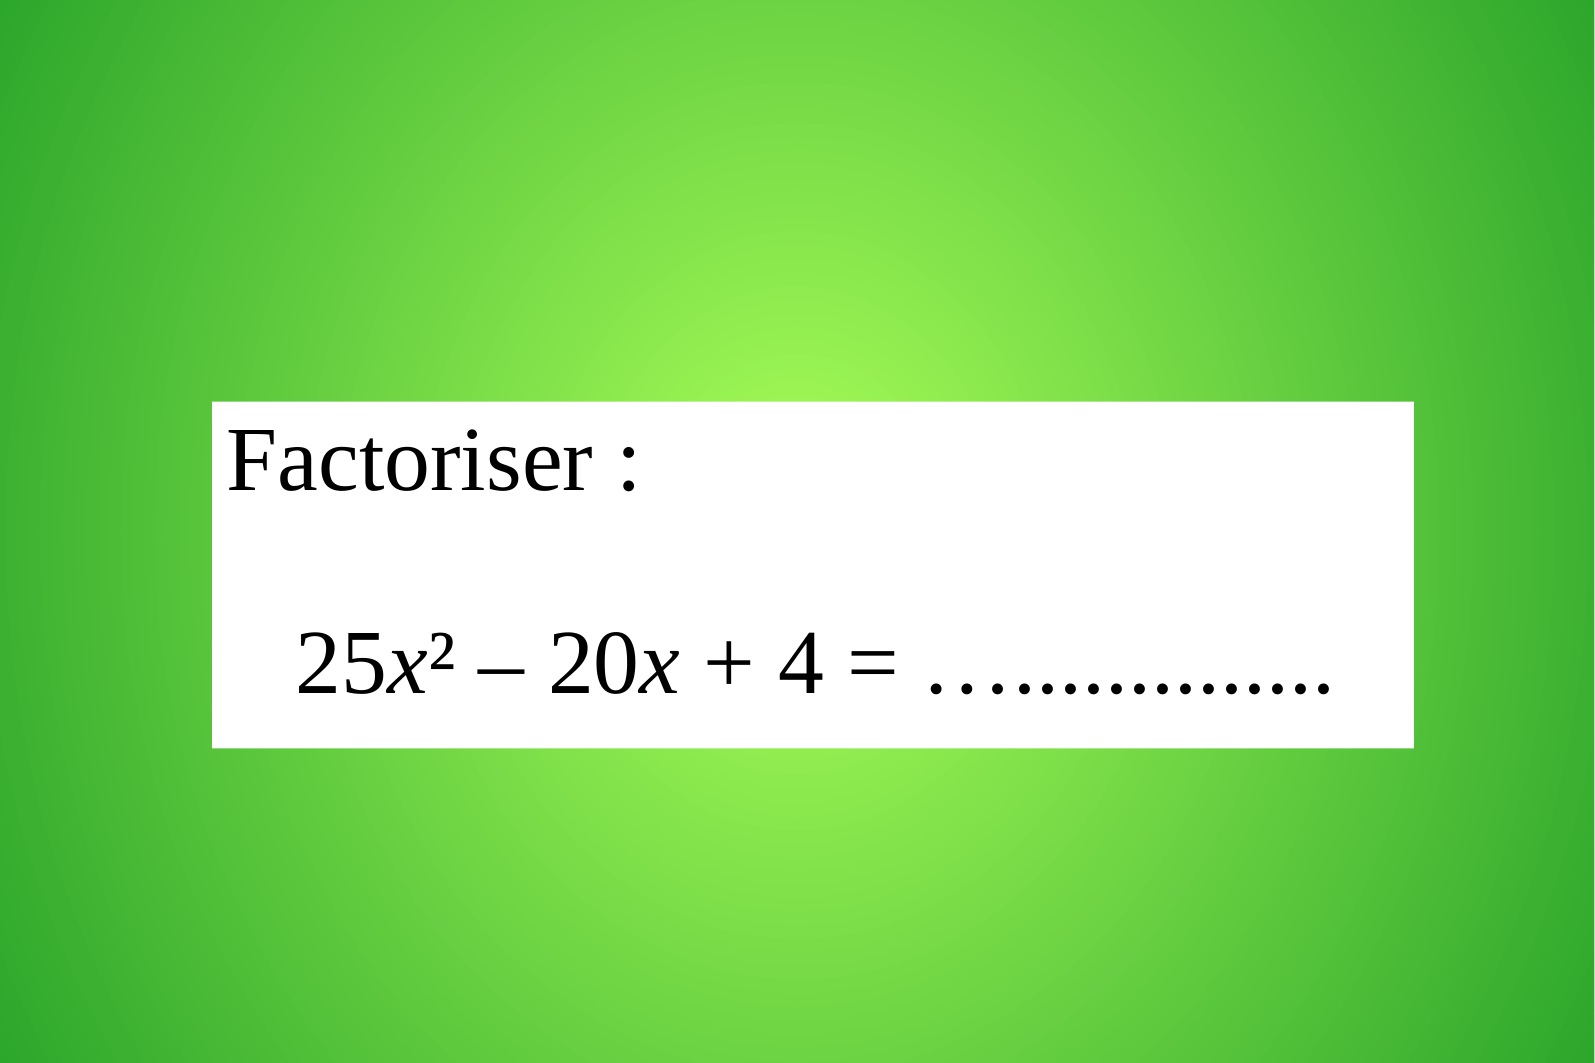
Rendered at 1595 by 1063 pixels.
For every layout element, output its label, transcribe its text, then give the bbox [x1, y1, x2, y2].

picture [0, 0, 1595, 1063]
text_box Factoriser : 25x² – 20x + 4 = ….............. [212, 401, 1414, 749]
